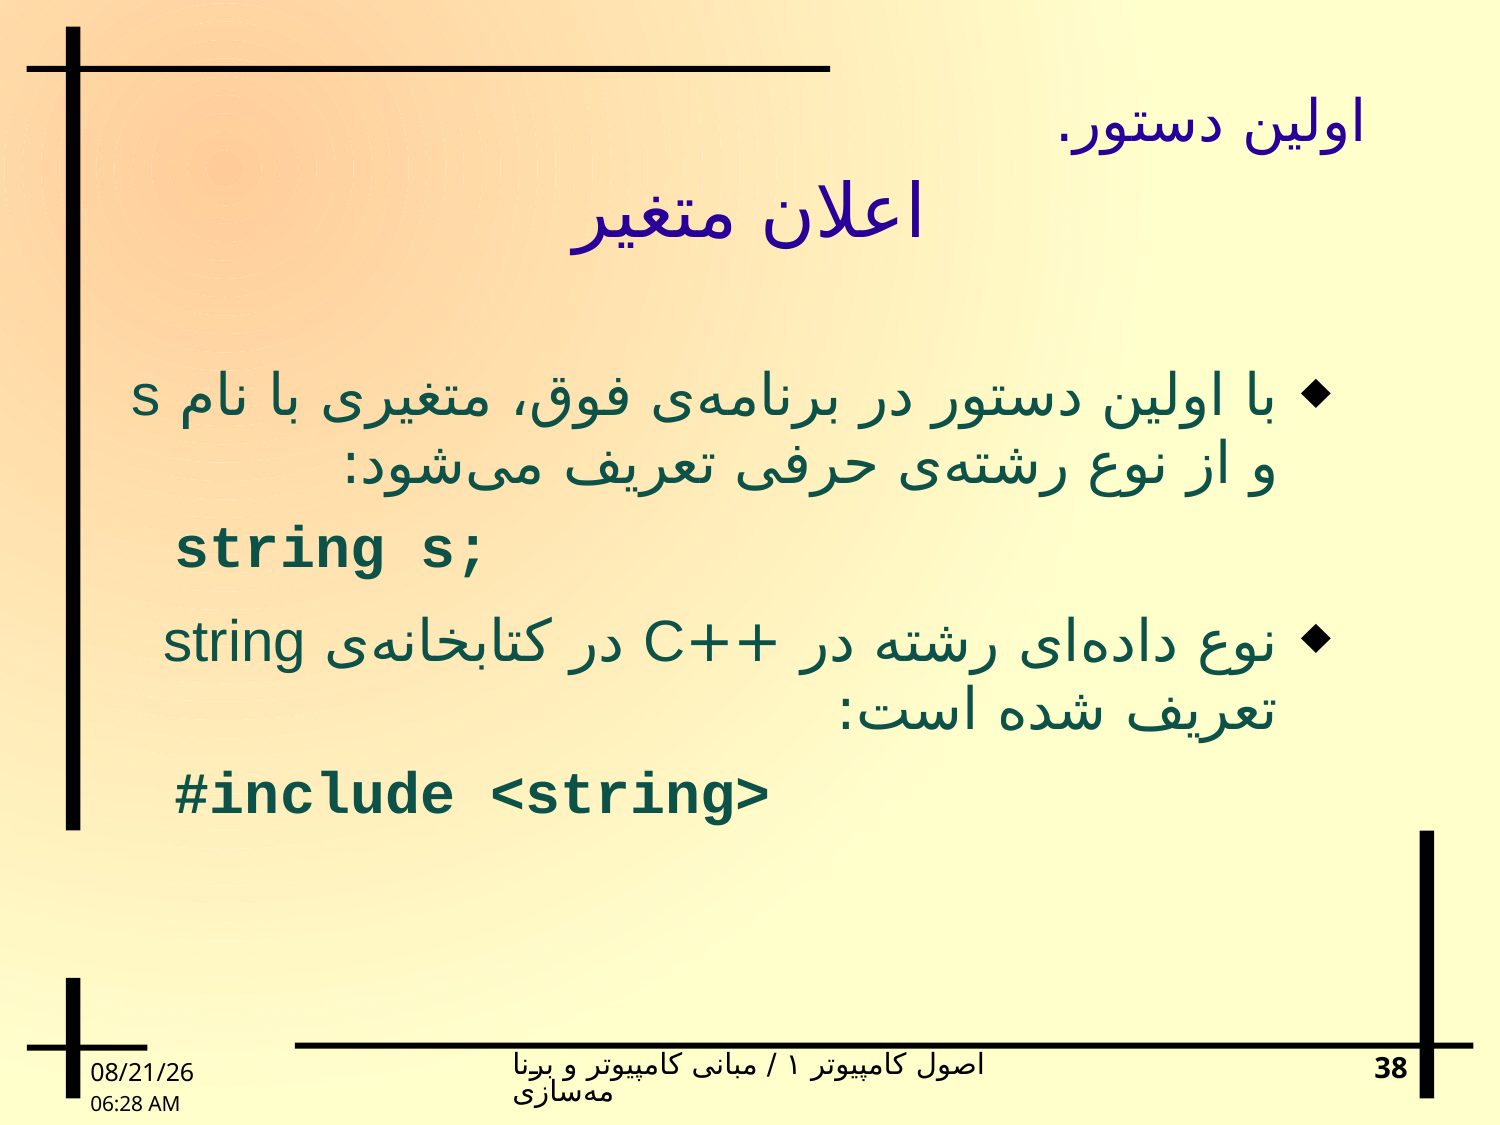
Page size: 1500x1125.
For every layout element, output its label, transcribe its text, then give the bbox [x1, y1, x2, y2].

list با اولین دستور در برنامه‌ی فوق، متغیری با نام s و از نوع رشته‌ی حرفی تعریف می‌شود: string s; نوع داده‌ای رشته در ++C در کتابخانه‌ی string تعریف شده است: #include <string> [122, 361, 1403, 925]
title اولین دستور. [201, 73, 1367, 150]
title اعلان متغیر [109, 150, 1391, 274]
